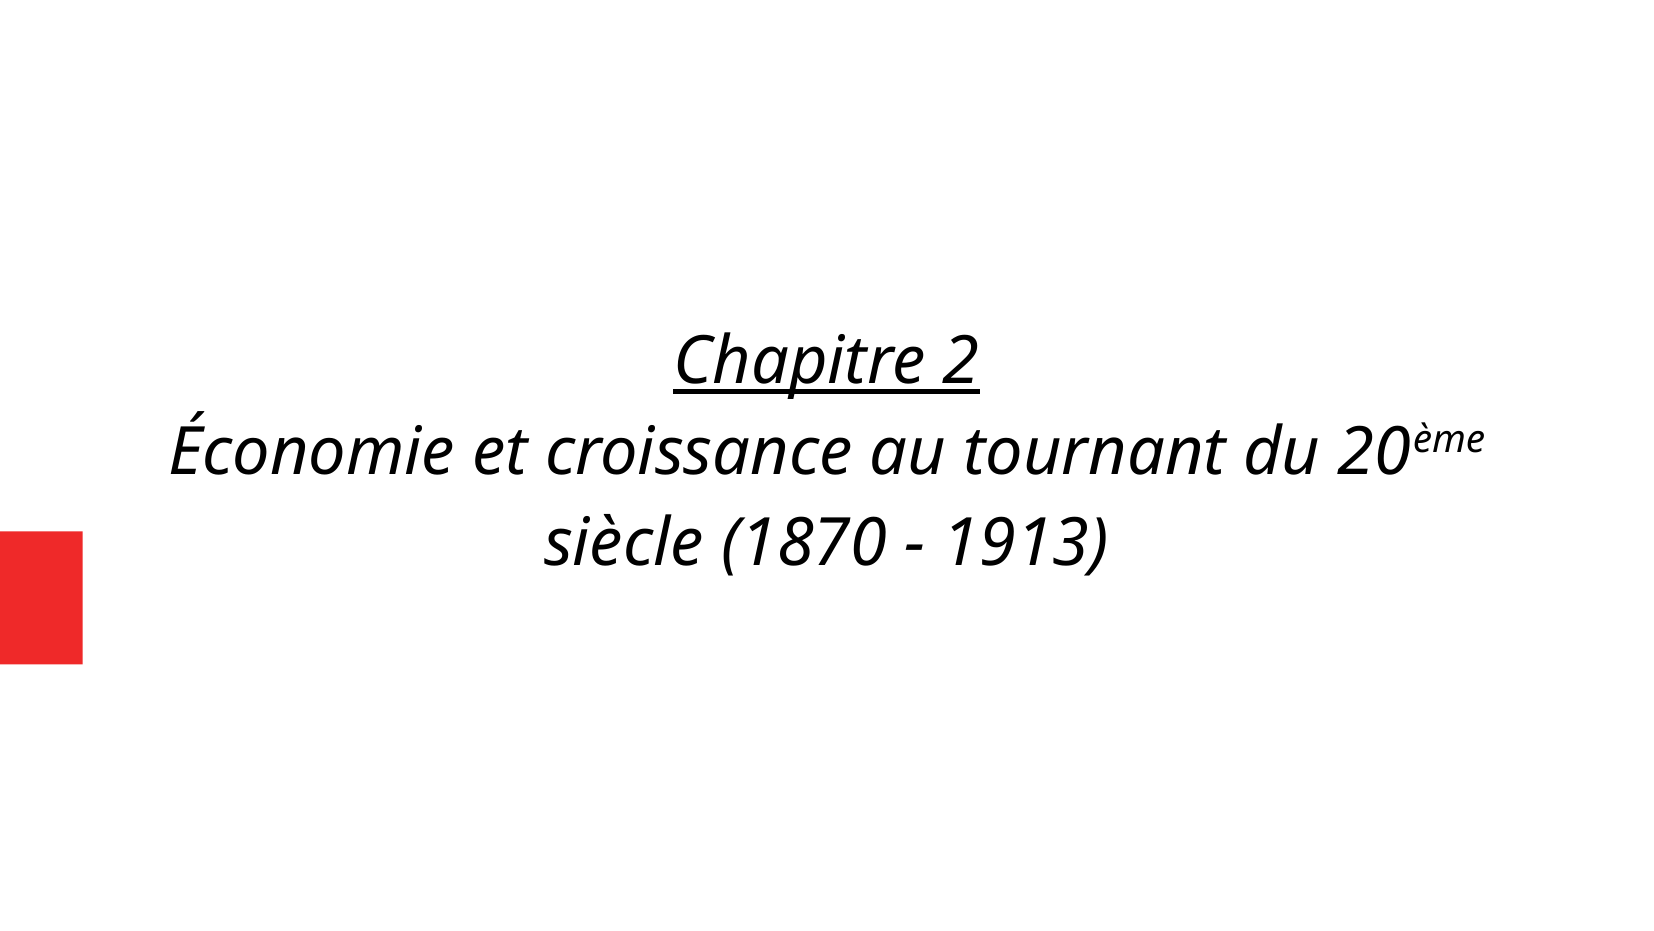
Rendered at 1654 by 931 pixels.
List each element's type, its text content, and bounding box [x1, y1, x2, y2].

subtitle Chapitre 2 Économie et croissance au tournant du 20ème siècle (1870 - 1913) [82, 70, 1571, 827]
